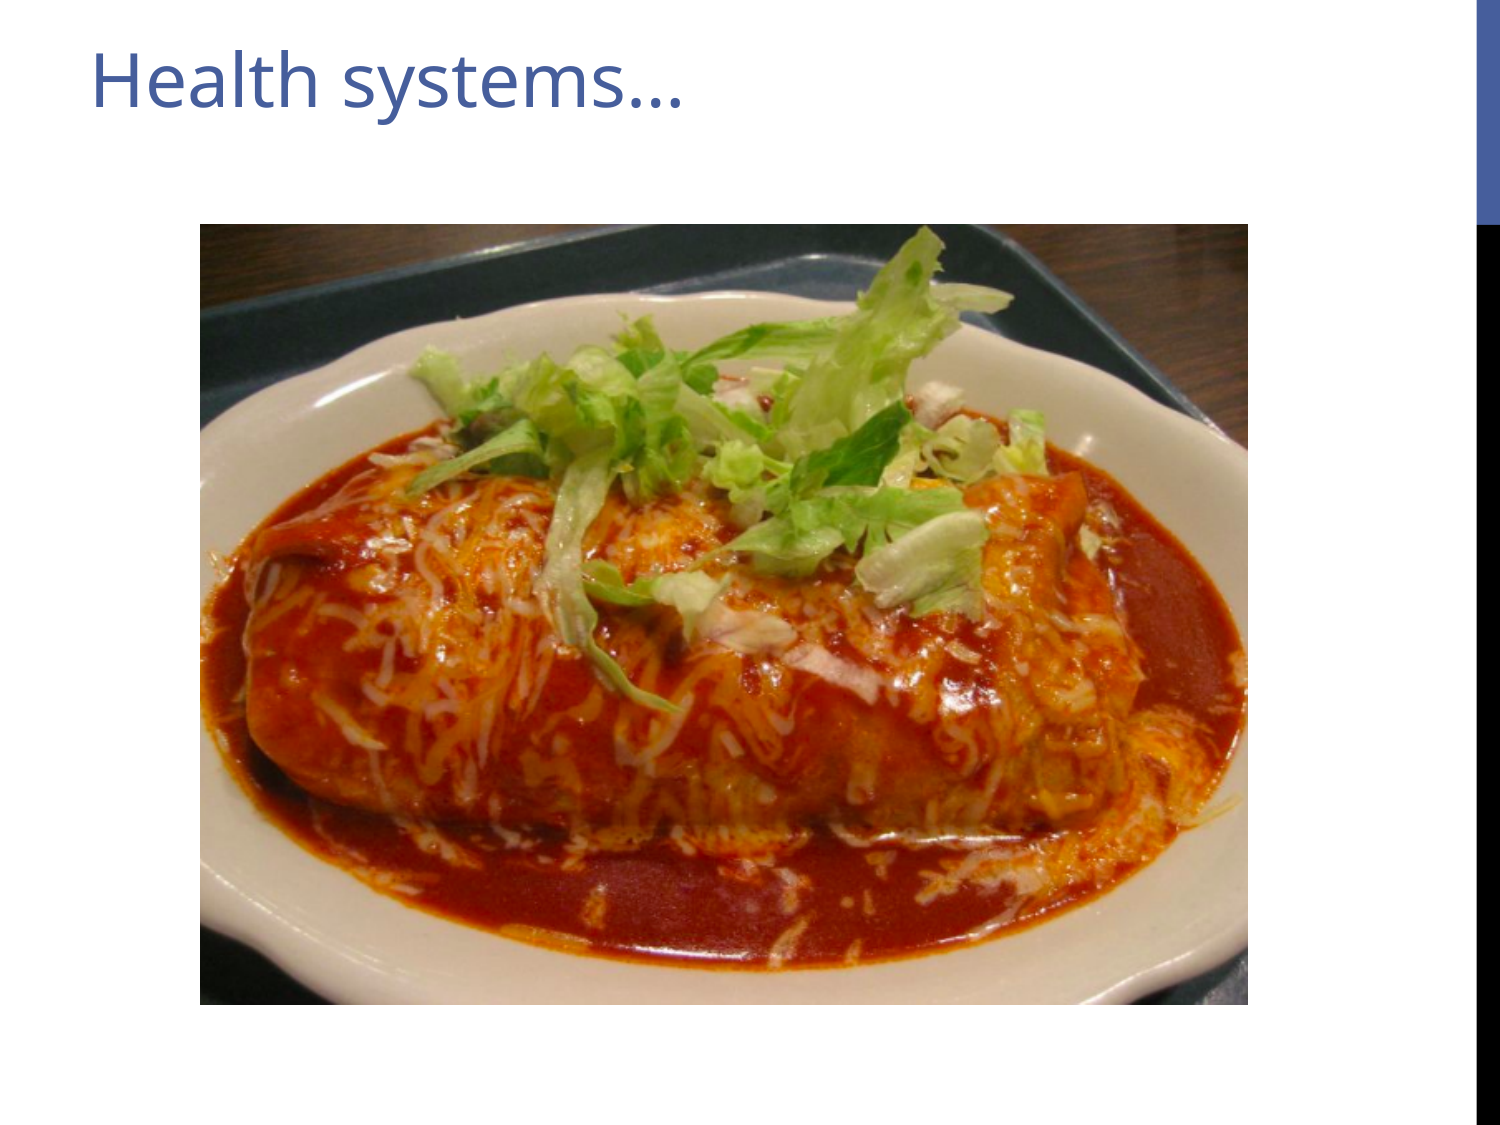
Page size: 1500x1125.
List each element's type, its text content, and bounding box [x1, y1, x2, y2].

title Health systems… [75, 25, 1025, 250]
picture [200, 224, 1248, 1005]
